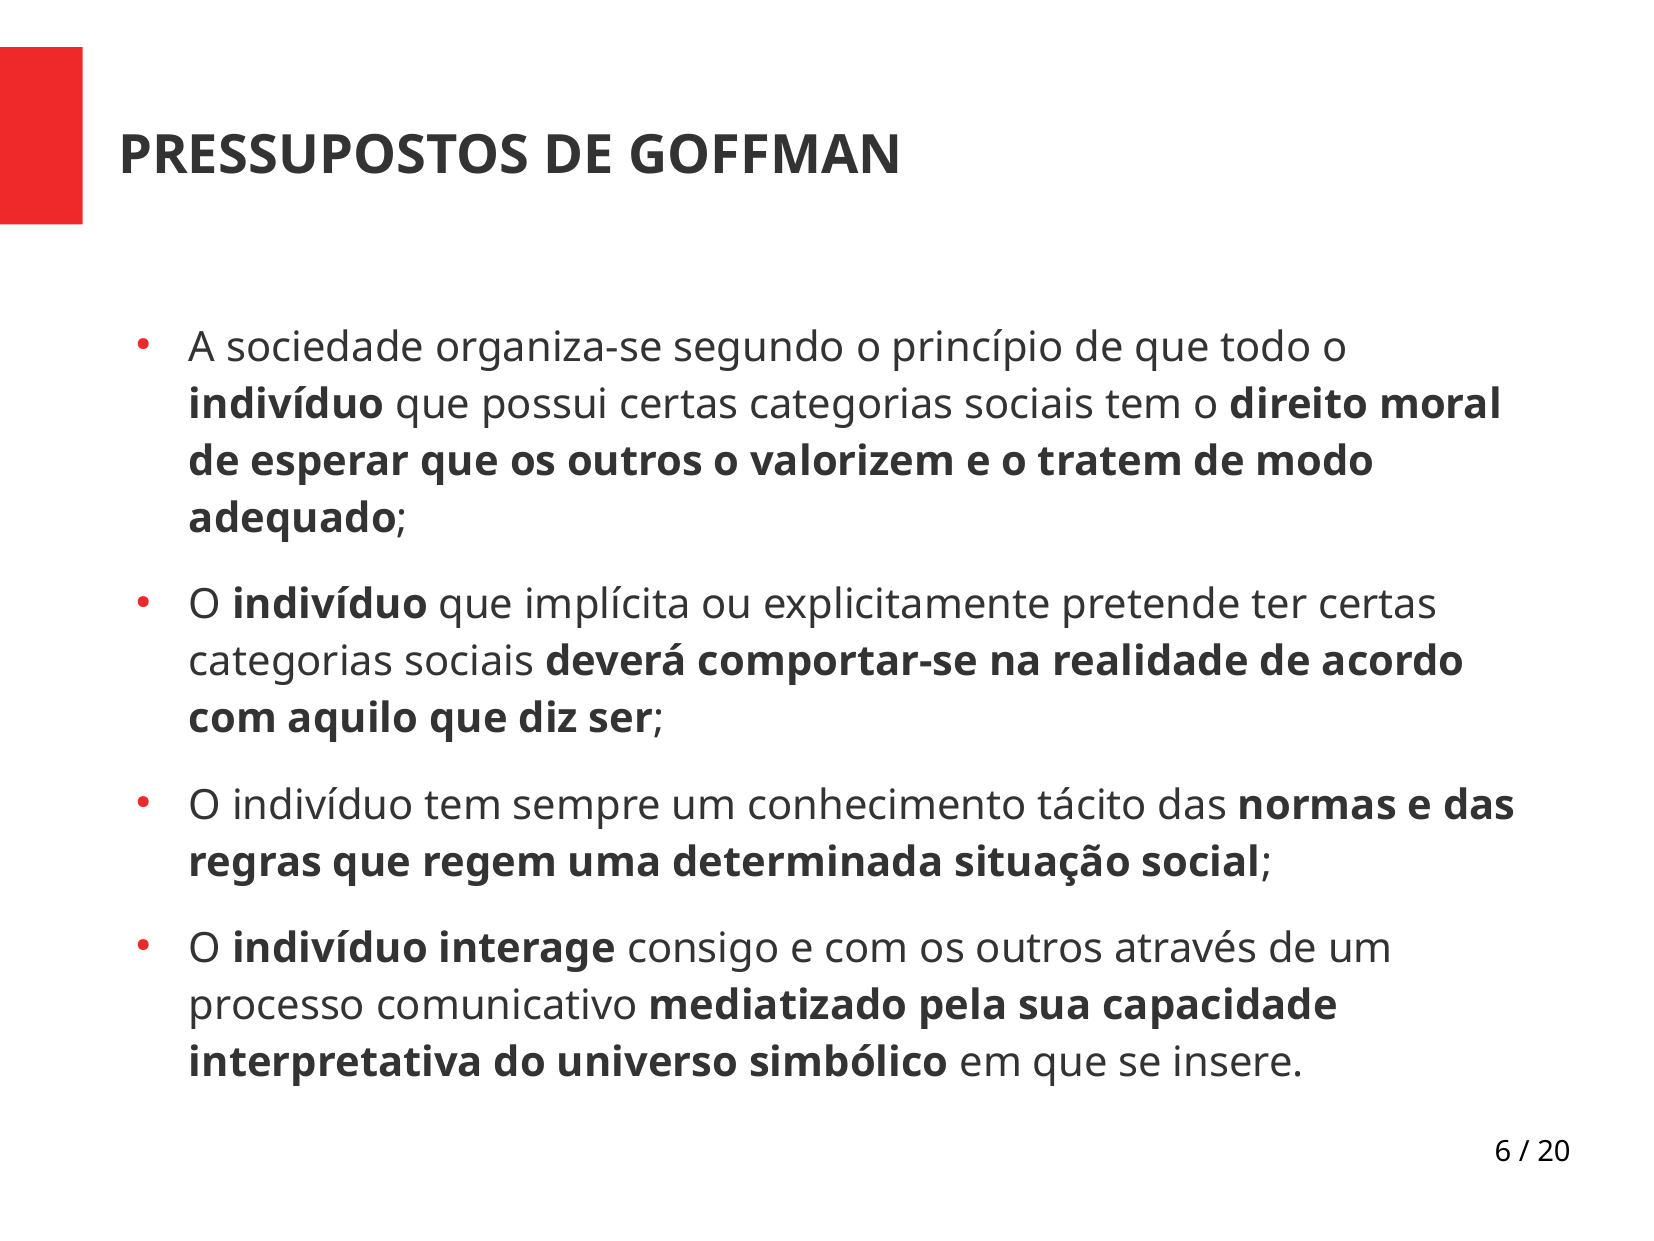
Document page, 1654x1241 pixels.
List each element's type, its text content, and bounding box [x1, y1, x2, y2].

title PRESSUPOSTOS DE GOFFMAN [118, 49, 1571, 257]
list A sociedade organiza-se segundo o princípio de que todo o indivíduo que possui certas categorias sociais tem o direito moral de esperar que os outros o valorizem e o tratem de modo adequado; O indivíduo que implícita ou explicitamente pretende ter certas categorias sociais deverá comportar-se na realidade de acordo com aquilo que diz ser; O indivíduo tem sempre um conhecimento tácito das normas e das regras que regem uma determinada situação social; O indivíduo interage consigo e com os outros através de um processo comunicativo mediatizado pela sua capacidade interpretativa do universo simbólico em que se insere. [118, 236, 1536, 956]
